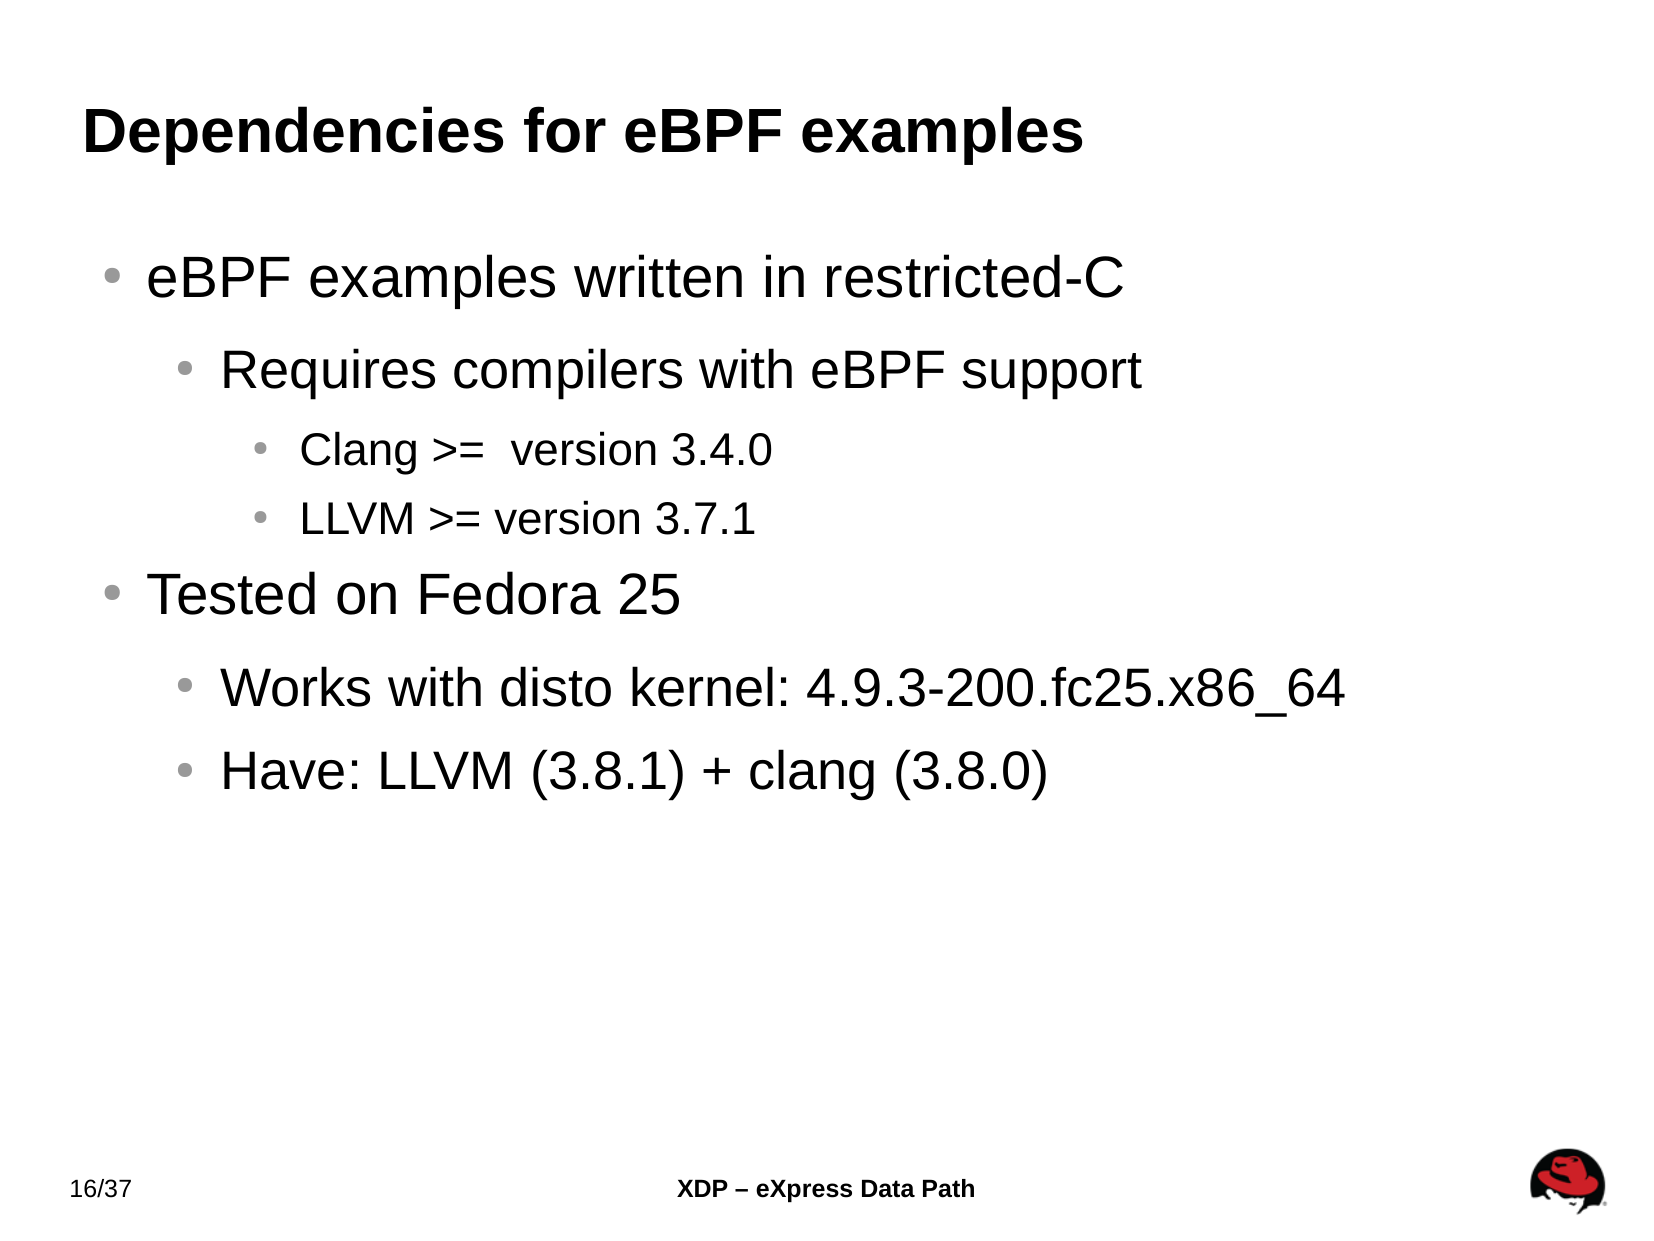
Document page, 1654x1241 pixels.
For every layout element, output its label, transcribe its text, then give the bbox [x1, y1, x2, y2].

title Dependencies for eBPF examples [82, 37, 1571, 226]
picture [1529, 1146, 1613, 1224]
list eBPF examples written in restricted-C Requires compilers with eBPF support Clang >= version 3.4.0 LLVM >= version 3.7.1 Tested on Fedora 25 Works with disto kernel: 4.9.3-200.fc25.x86_64 Have: LLVM (3.8.1) + clang (3.8.0) [86, 244, 1576, 1039]
